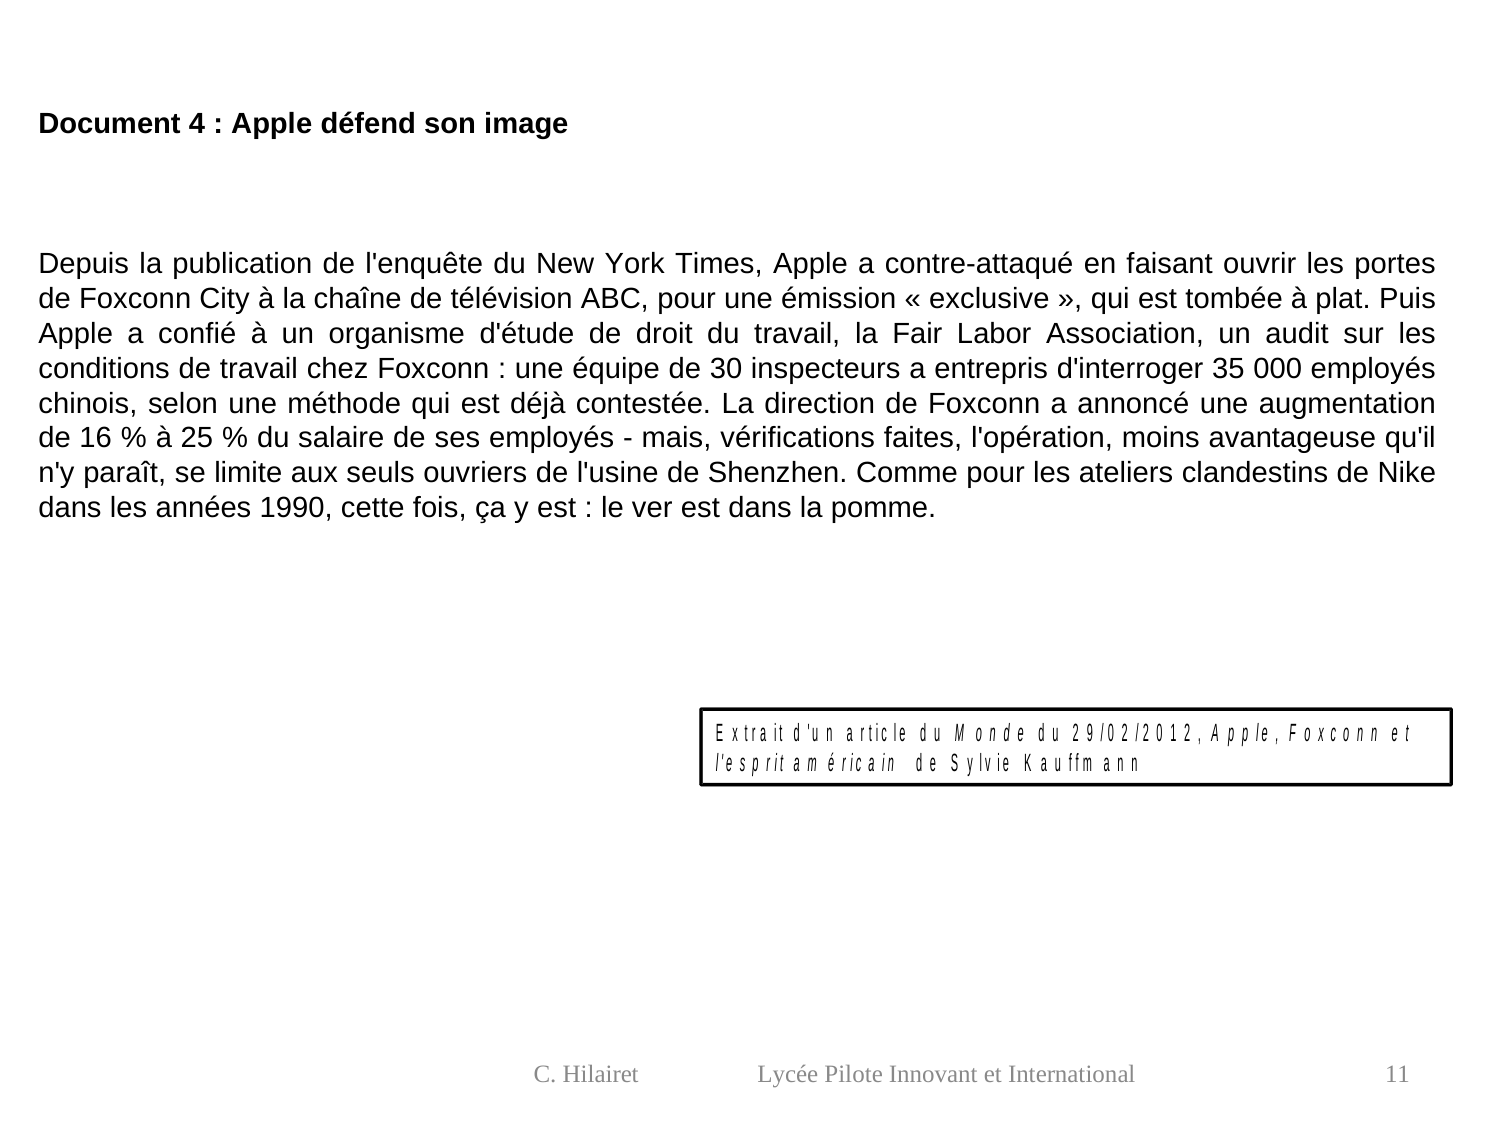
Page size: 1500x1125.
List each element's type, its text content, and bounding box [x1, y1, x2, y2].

text_box <numéro> [1158, 1042, 1426, 1103]
picture [699, 707, 1453, 792]
text_box Document 4 : Apple défend son image Depuis la publication de l'enquête du New York Times, Apple a contre-attaqué en faisant ouvrir les portes de Foxconn City à la chaîne de télévision ABC, pour une émission « exclusive », qui est tombée à plat. Puis Apple a confié à un organisme d'étude de droit du travail, la Fair Labor Association, un audit sur les conditions de travail chez Foxconn : une équipe de 30 inspecteurs a entrepris d'interroger 35 000 employés chinois, selon une méthode qui est déjà contestée. La direction de Foxconn a annoncé une augmentation de 16 % à 25 % du salaire de ses employés - mais, vérifications faites, l'opération, moins avantageuse qu'il n'y paraît, se limite aux seuls ouvriers de l'usine de Shenzhen. Comme pour les ateliers clandestins de Nike dans les années 1990, cette fois, ça y est : le ver est dans la pomme. [23, 96, 1453, 532]
text_box C. Hilairet Lycée Pilote Innovant et International [512, 1042, 1158, 1103]
